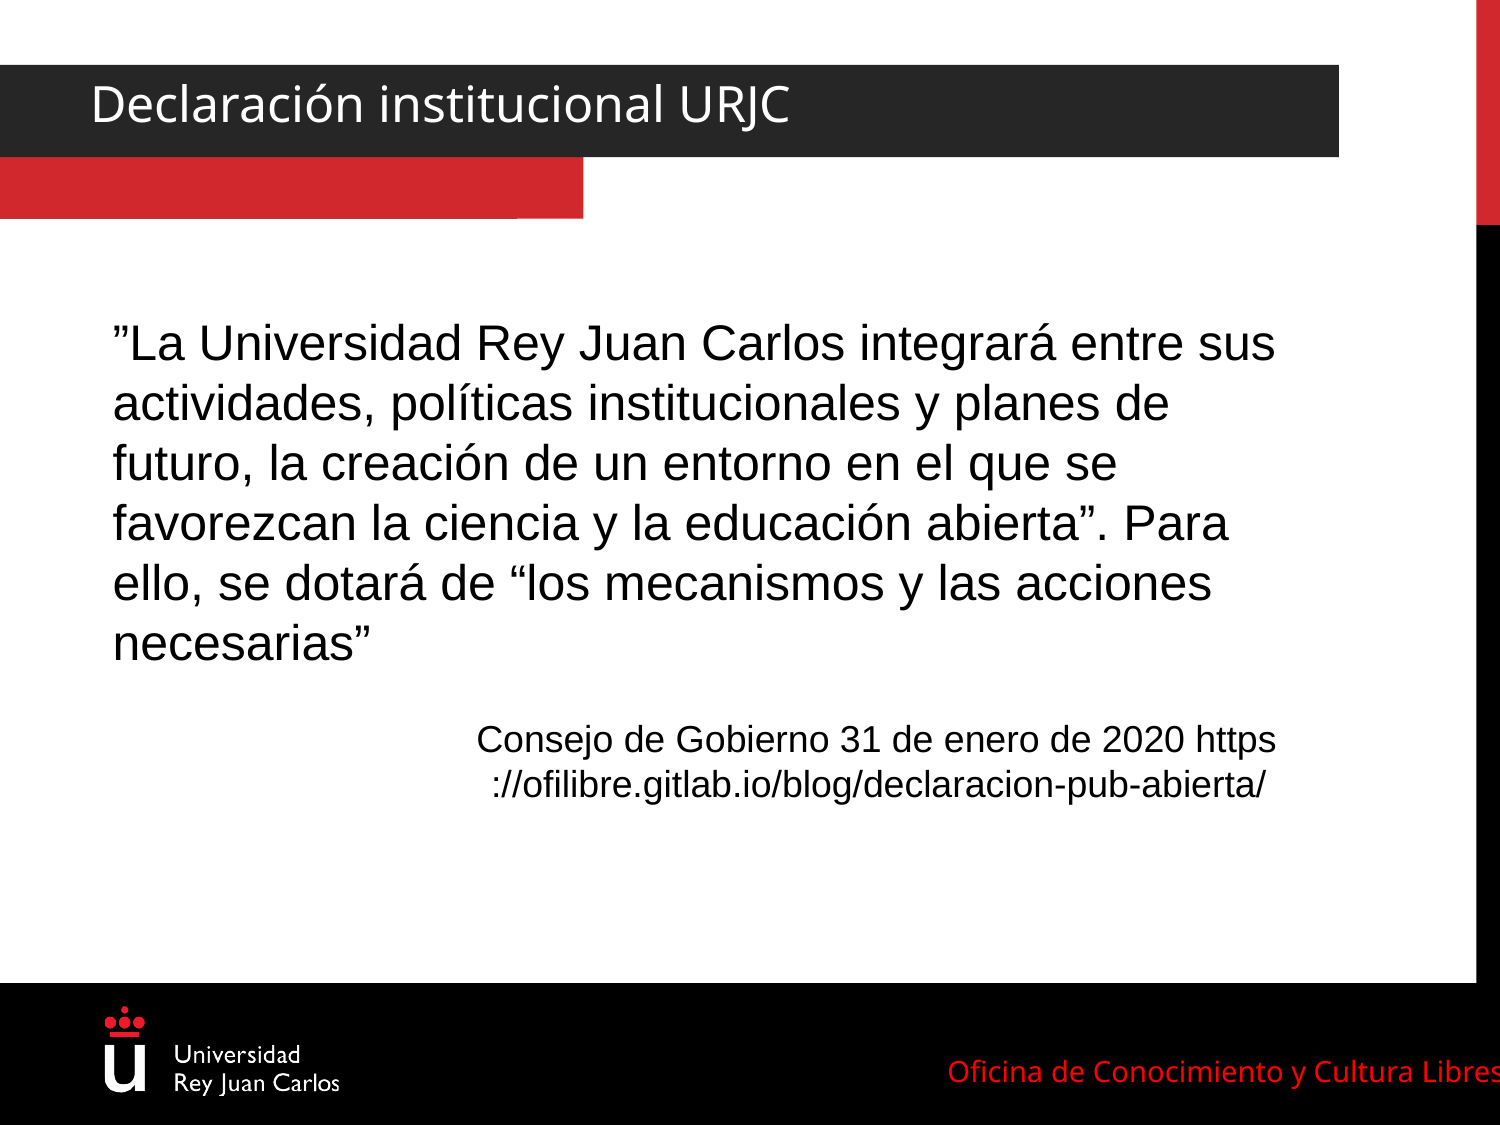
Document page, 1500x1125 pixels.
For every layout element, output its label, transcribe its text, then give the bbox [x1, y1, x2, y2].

text_box Oficina de Conocimiento y Cultura Libres [932, 1046, 1500, 1097]
text_box [73, 261, 1374, 890]
text_box Declaración institucional URJC [0, 64, 1339, 158]
text_box [0, 984, 1500, 1125]
text_box [0, 158, 584, 219]
text_box ”La Universidad Rey Juan Carlos integrará entre sus actividades, políticas institucionales y planes de futuro, la creación de un entorno en el que se favorezcan la ciencia y la educación abierta”. Para ello, se dotará de “los mecanismos y las acciones necesarias” Consejo de Gobierno 31 de enero de 2020 https://ofilibre.gitlab.io/blog/declaracion-pub-abierta/ [97, 302, 1323, 818]
picture [104, 1006, 339, 1096]
